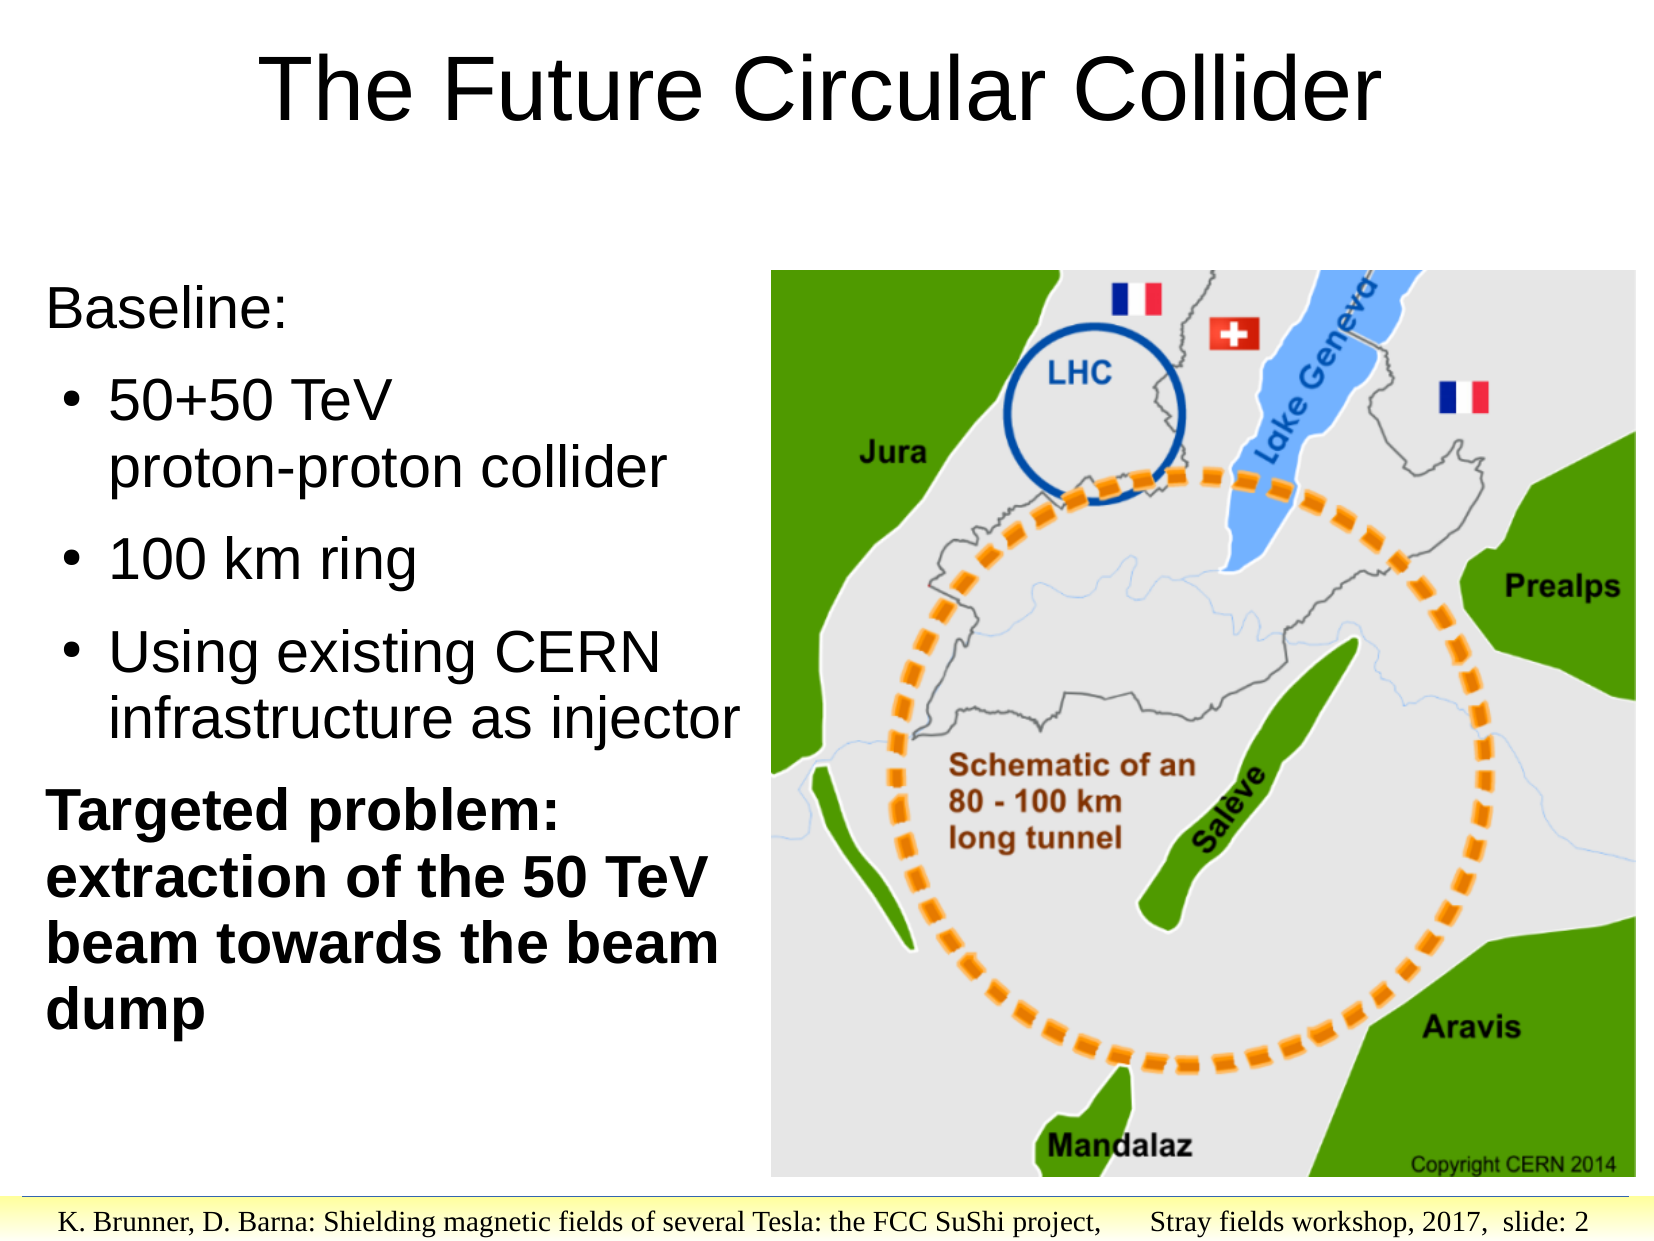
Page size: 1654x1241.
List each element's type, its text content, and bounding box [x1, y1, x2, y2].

title The Future Circular Collider [77, 31, 1566, 148]
list Baseline: 50+50 TeV proton-proton collider 100 km ring Using existing CERN infrastructure as injector Targeted problem: extraction of the 50 TeV beam towards the beam dump [45, 274, 751, 1049]
picture [771, 270, 1636, 1177]
